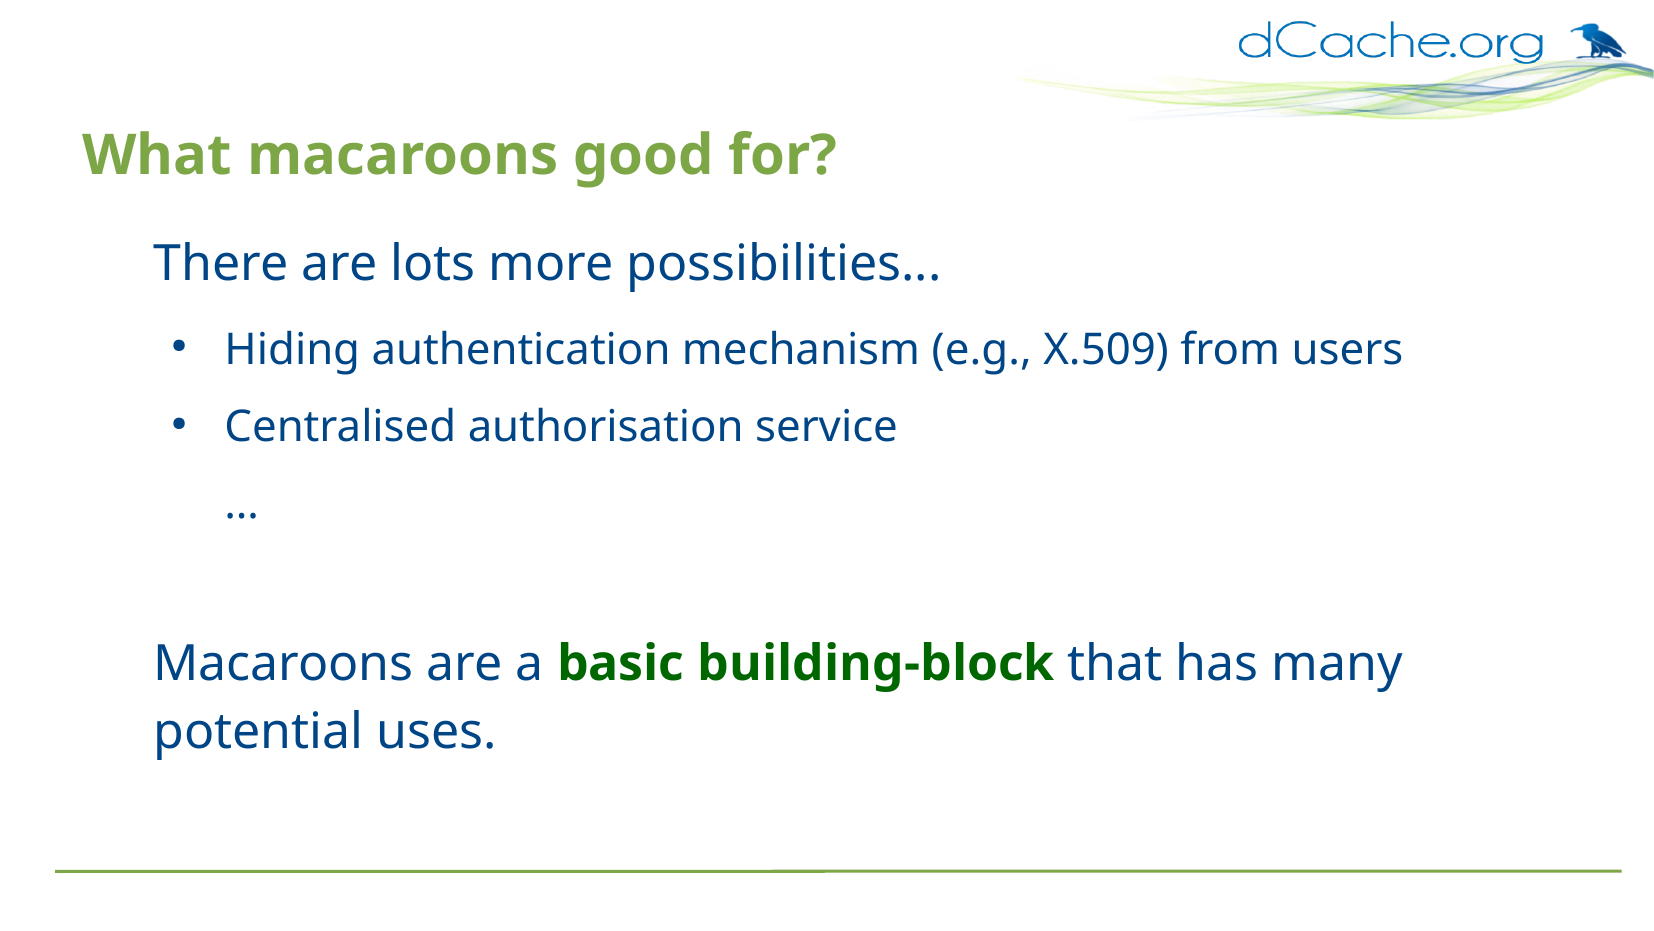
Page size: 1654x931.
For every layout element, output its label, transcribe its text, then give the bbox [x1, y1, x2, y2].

list There are lots more possibilities... Hiding authentication mechanism (e.g., X.509) from users Centralised authorisation service … Macaroons are a basic building-block that has many potential uses. [82, 227, 1571, 767]
title What macaroons good for? [82, 116, 1605, 189]
picture [956, 12, 1654, 127]
